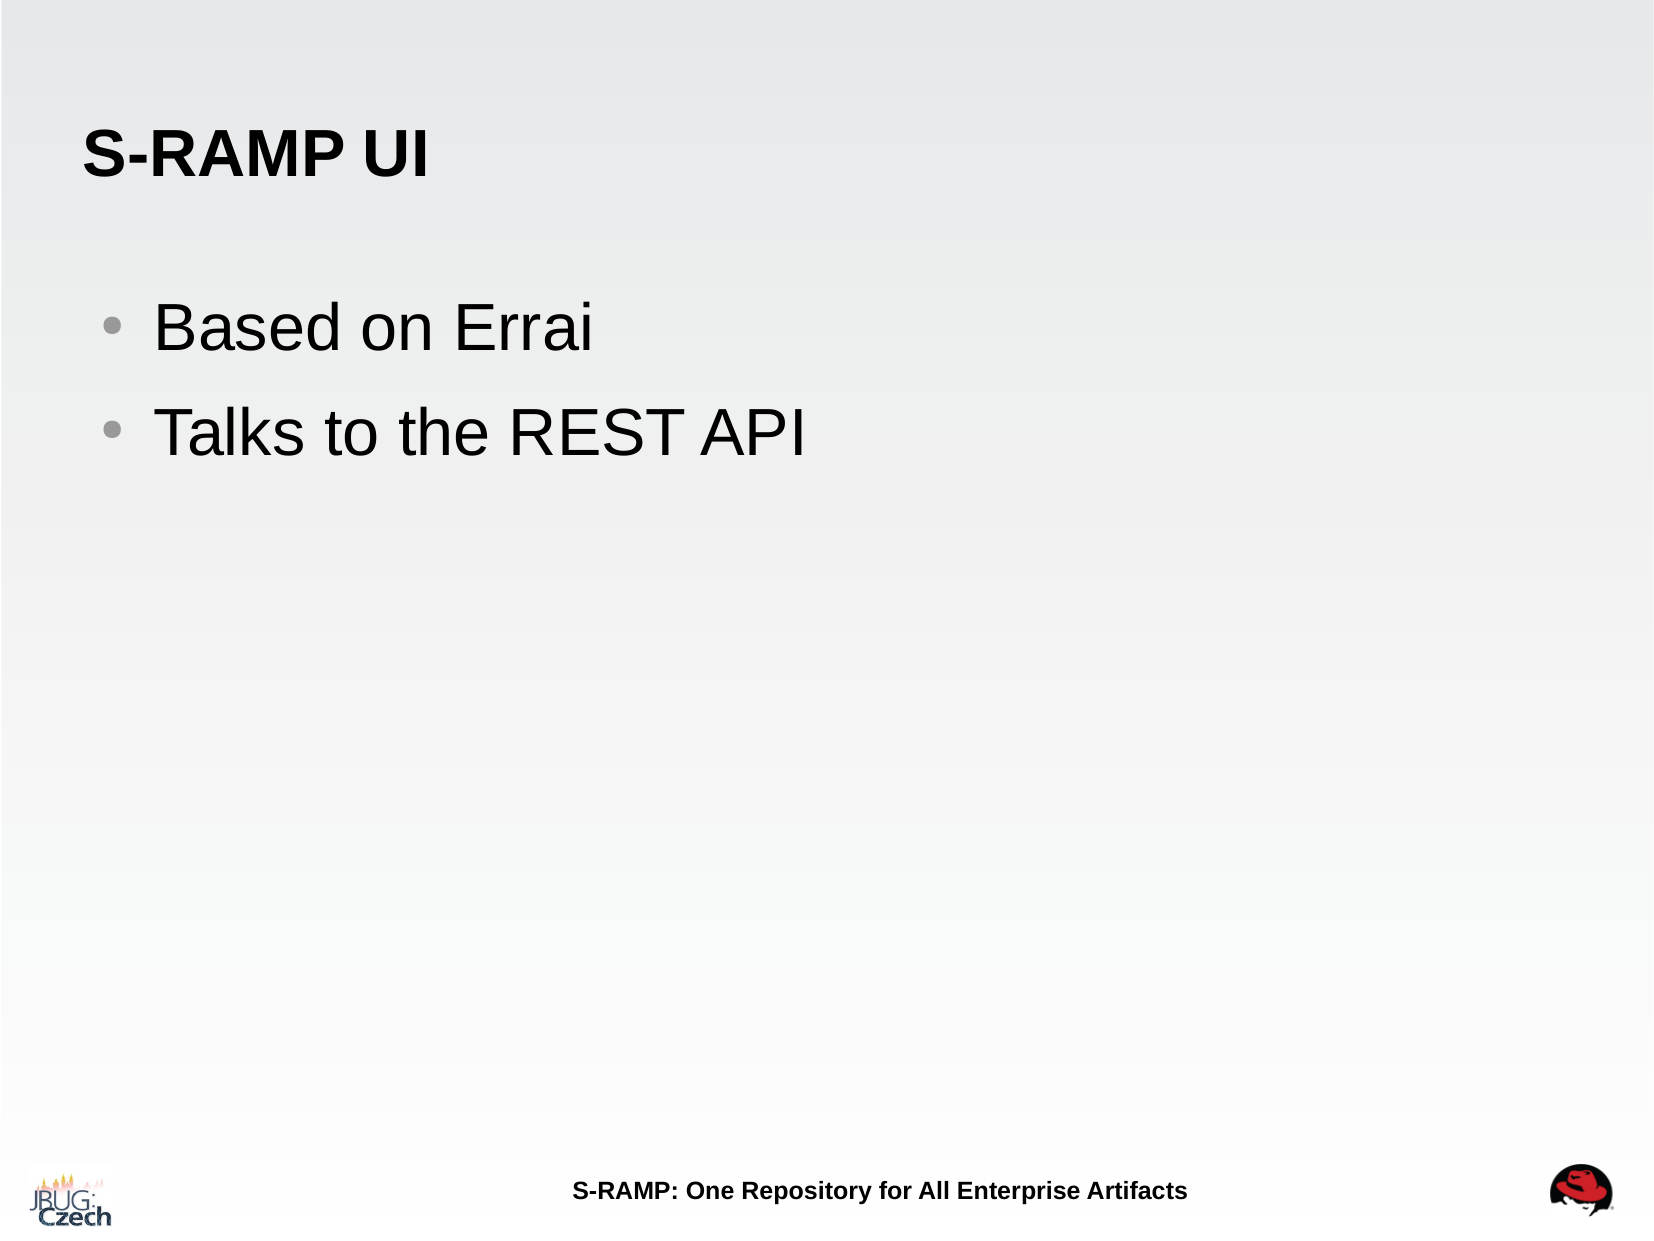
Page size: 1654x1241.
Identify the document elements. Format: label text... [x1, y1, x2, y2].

picture [1, 0, 1654, 1241]
list Based on Errai Talks to the REST API [82, 290, 1571, 1109]
title S-RAMP UI [82, 49, 1571, 257]
